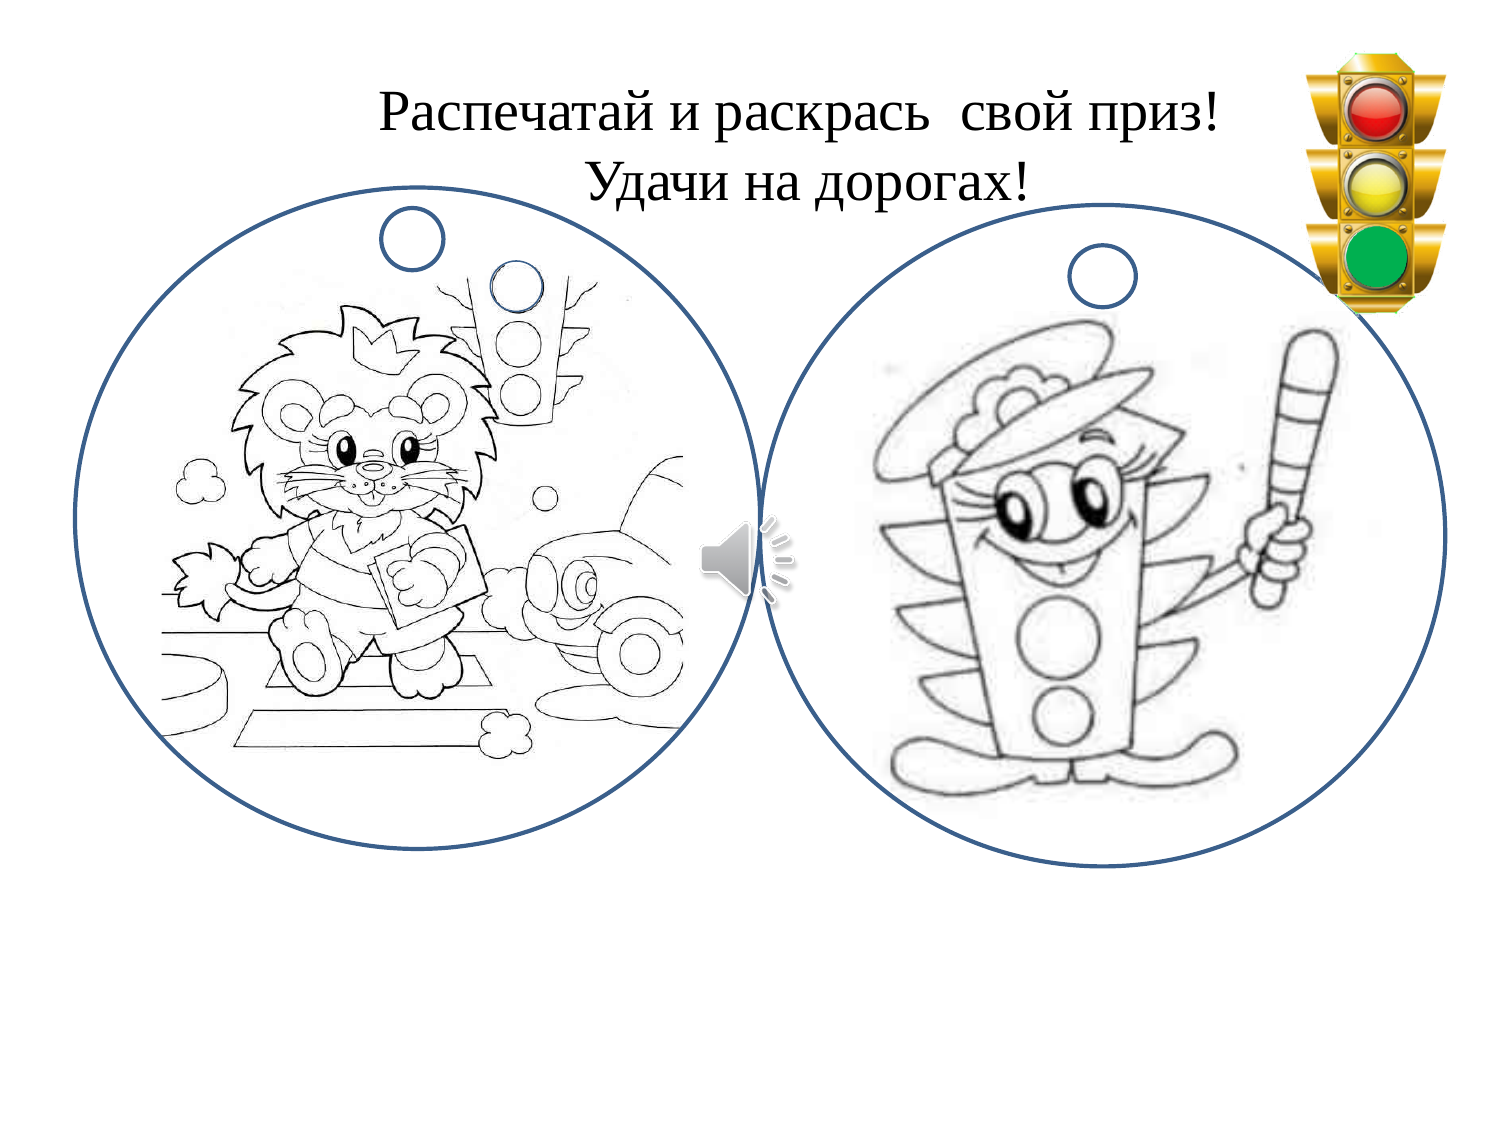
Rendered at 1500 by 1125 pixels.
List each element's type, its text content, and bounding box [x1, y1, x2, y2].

picture [699, 512, 800, 613]
picture [823, 42, 1460, 819]
picture [161, 265, 192, 294]
picture [492, 265, 541, 310]
picture [823, 311, 847, 339]
picture [643, 716, 696, 771]
picture [161, 742, 192, 771]
picture [823, 732, 920, 819]
picture [643, 265, 696, 320]
text_box Распечатай и раскрась свой приз! Удачи на дорогах! [170, 65, 1293, 253]
picture [1286, 732, 1382, 819]
picture [161, 265, 696, 771]
